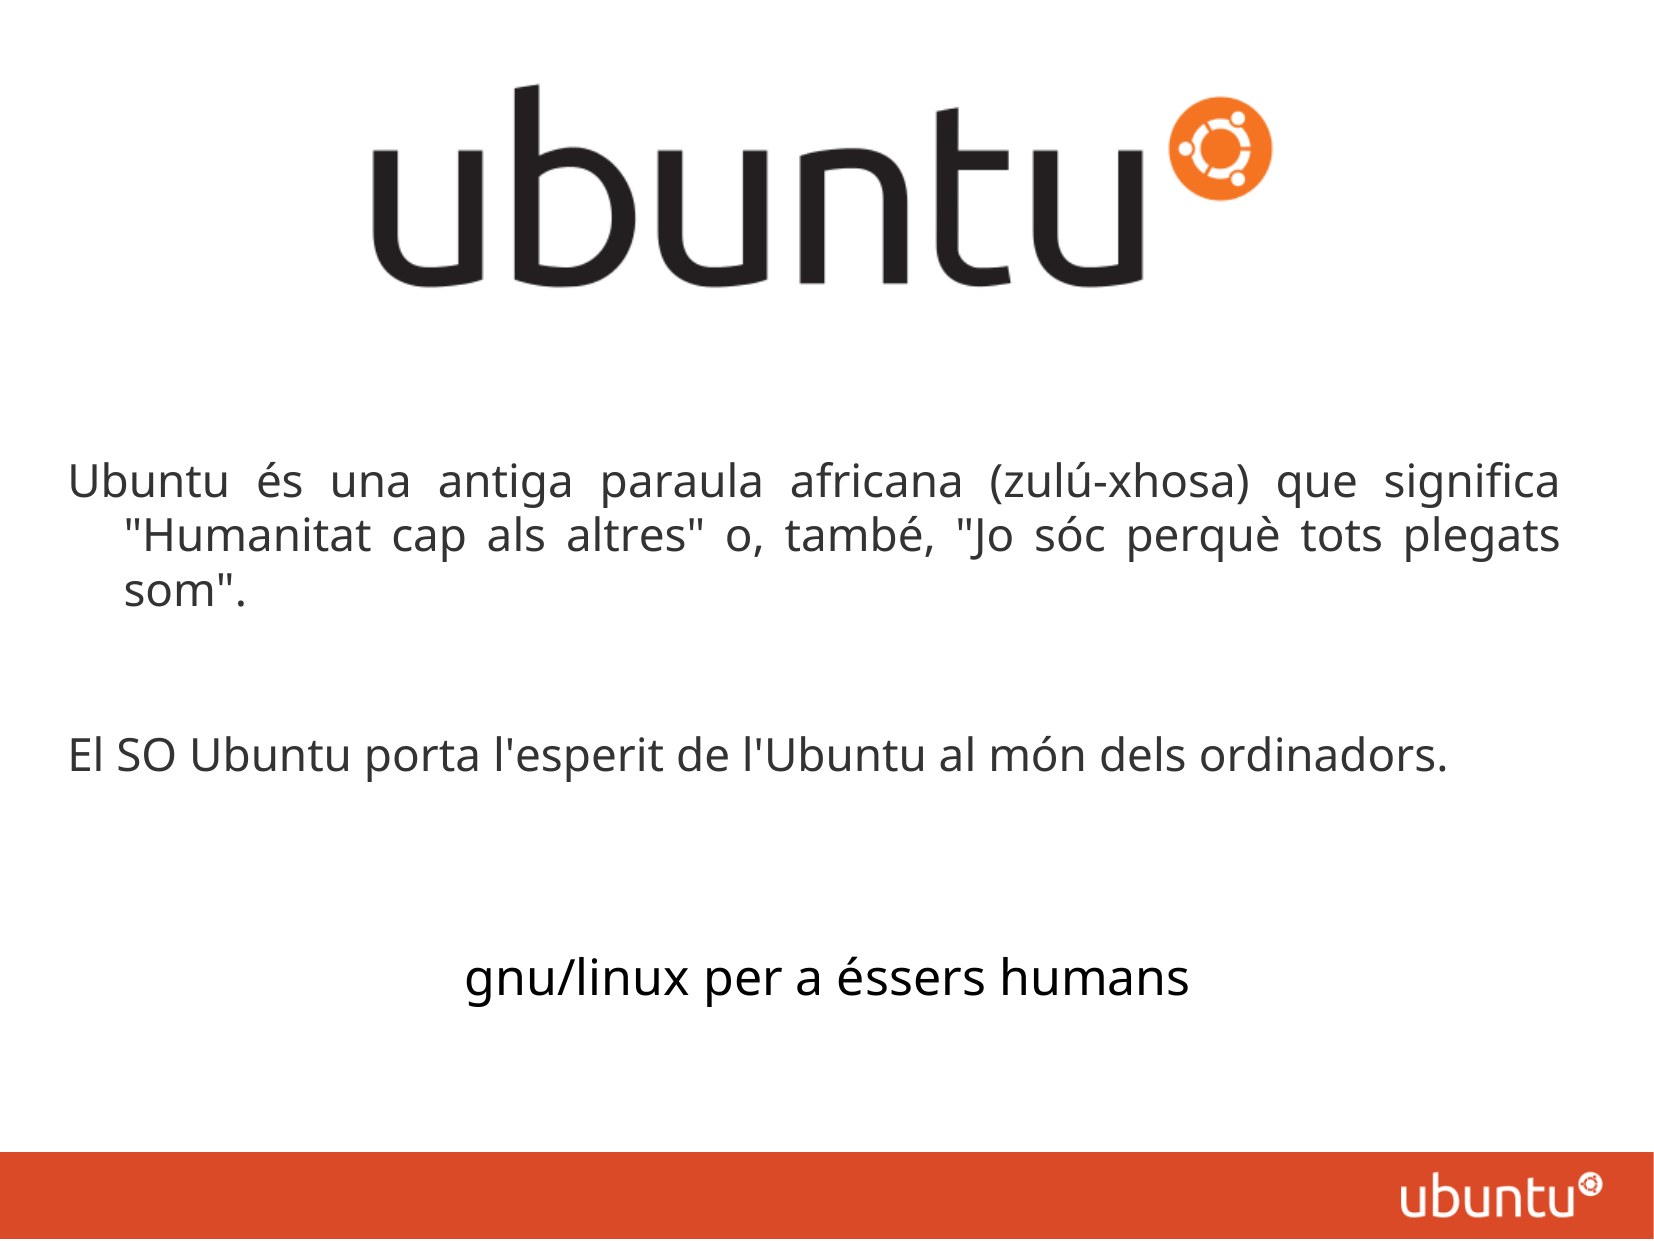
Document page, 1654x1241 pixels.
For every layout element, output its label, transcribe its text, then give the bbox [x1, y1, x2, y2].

picture [354, 76, 1292, 296]
list Ubuntu és una antiga paraula africana (zulú-xhosa) que significa "Humanitat cap als altres" o, també, "Jo sóc perquè tots plegats som". El SO Ubuntu porta l'esperit de l'Ubuntu al món dels ordinadors. gnu/linux per a éssers humans [59, 442, 1571, 1034]
picture [0, 1152, 1654, 1239]
